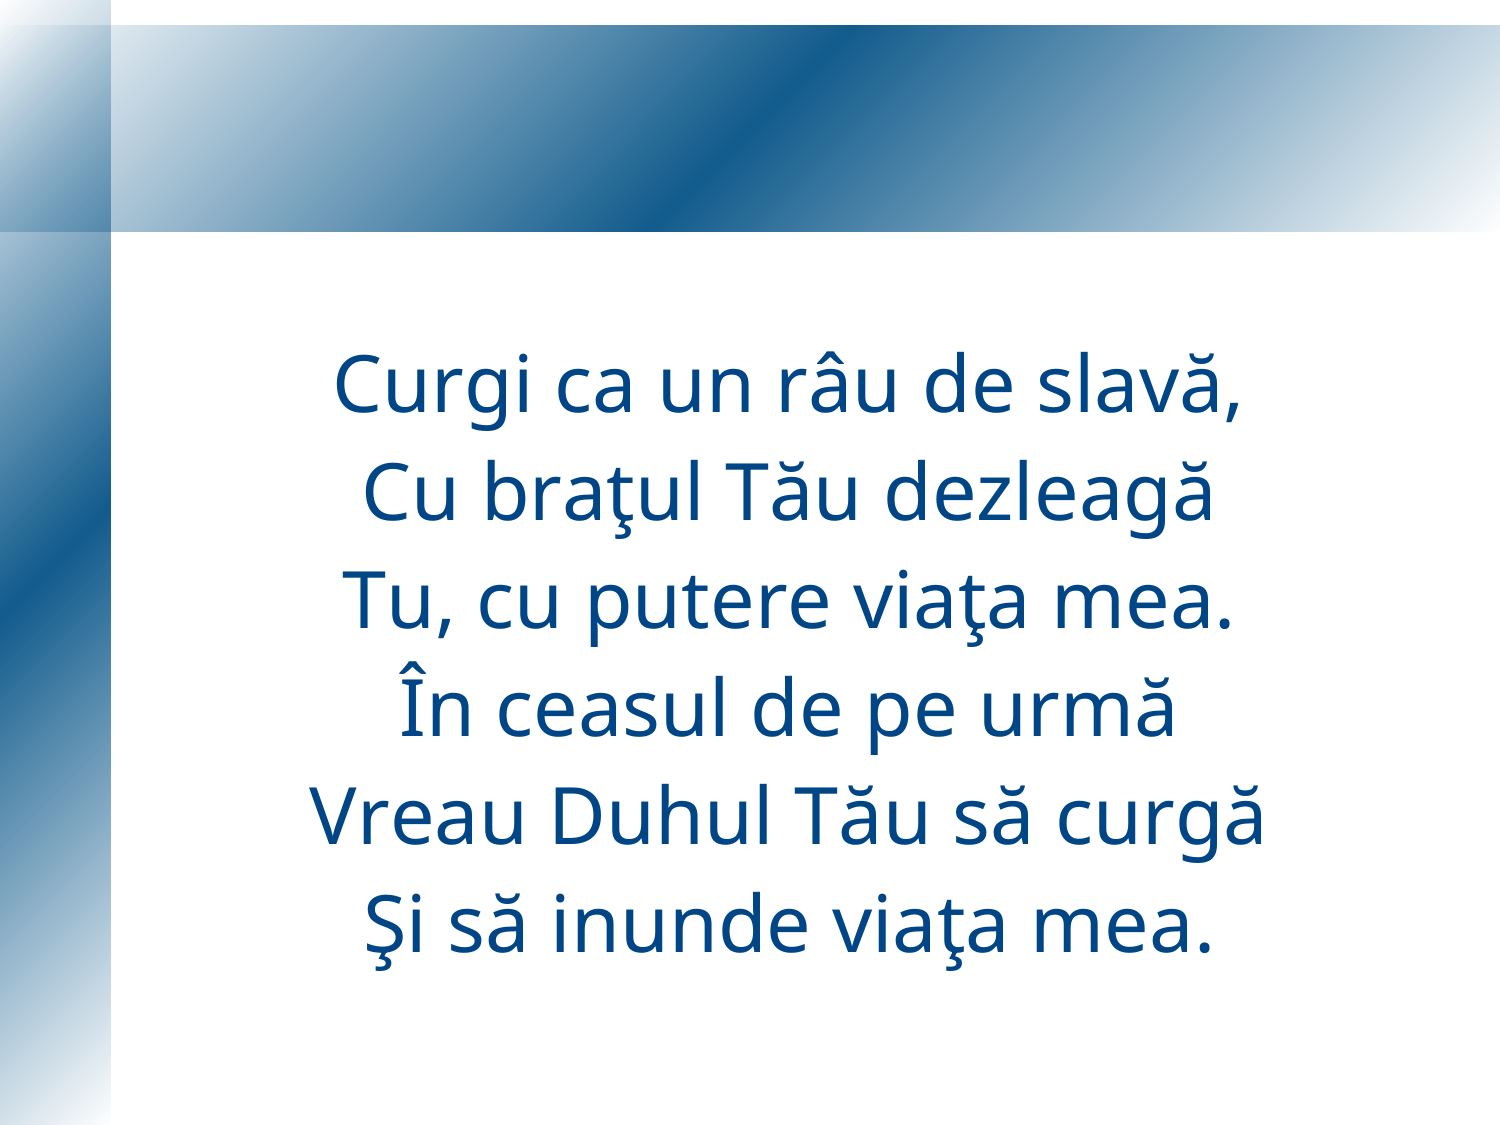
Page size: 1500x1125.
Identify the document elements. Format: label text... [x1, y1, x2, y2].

title Curgi ca un râu de slavă, Cu braţul Tău dezleagă Tu, cu putere viaţa mea. În ceasul de pe urmă Vreau Duhul Tău să curgă Şi să inunde viaţa mea. [151, 320, 1427, 883]
